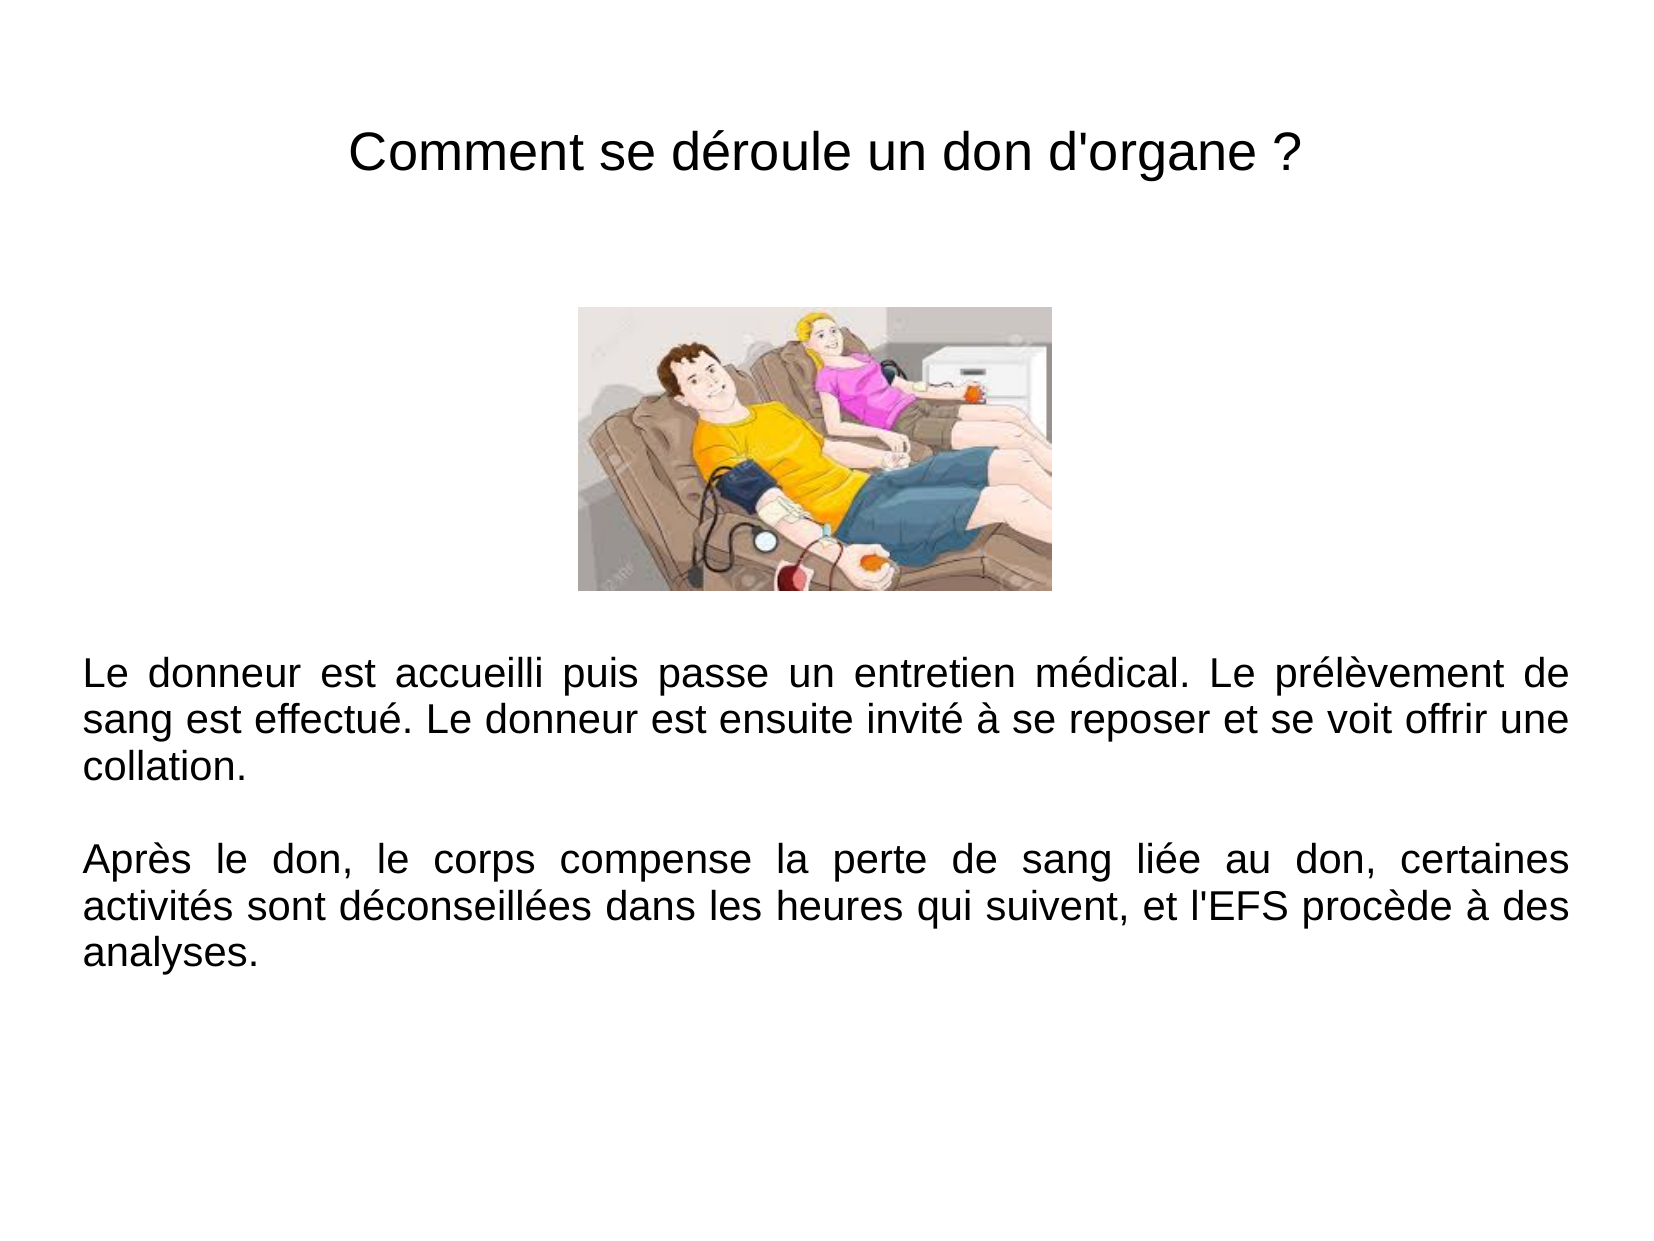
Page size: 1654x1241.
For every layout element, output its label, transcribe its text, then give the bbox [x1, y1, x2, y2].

title Comment se déroule un don d'organe ? [82, 47, 1571, 257]
picture [578, 307, 1052, 591]
subtitle Le donneur est accueilli puis passe un entretien médical. Le prélèvement de sang est effectué. Le donneur est ensuite invité à se reposer et se voit offrir une collation. Après le don, le corps compense la perte de sang liée au don, certaines activités sont déconseillées dans les heures qui suivent, et l'EFS procède à des analyses. [82, 290, 1571, 1010]
